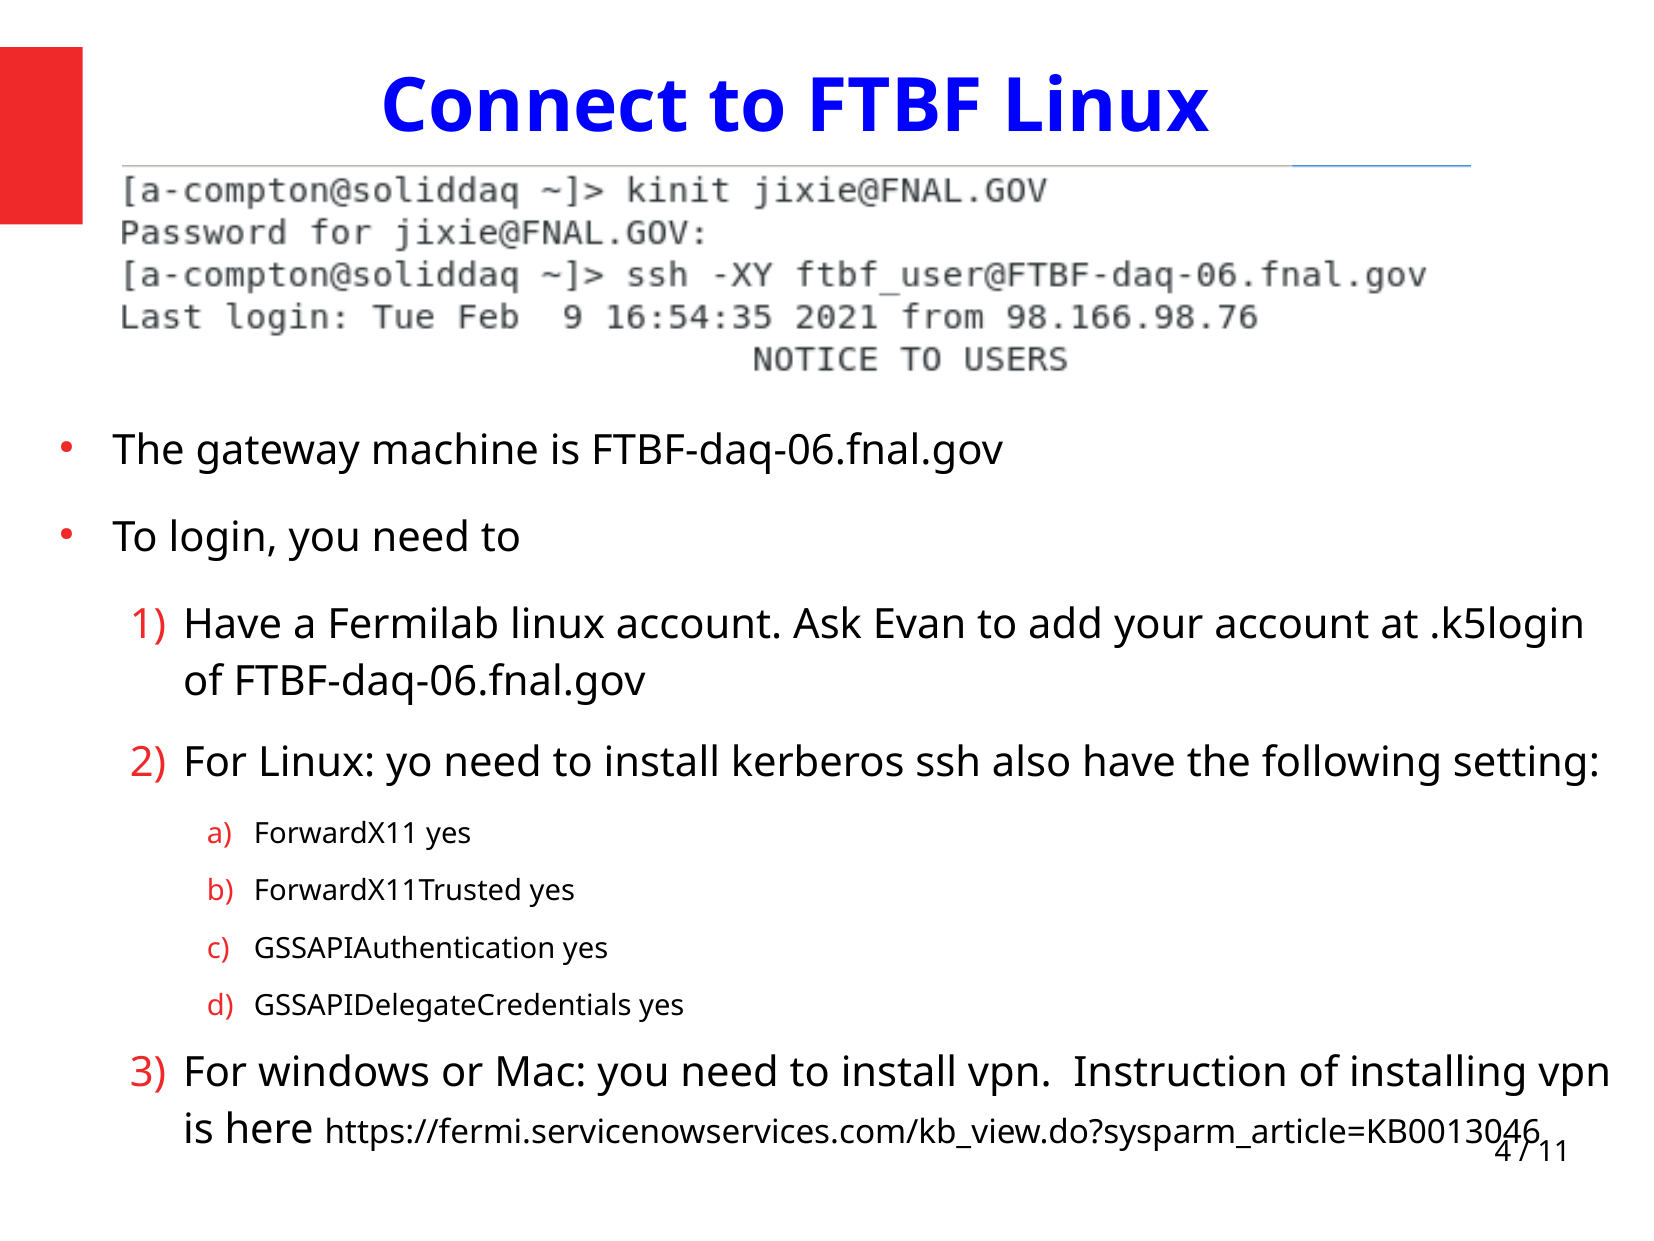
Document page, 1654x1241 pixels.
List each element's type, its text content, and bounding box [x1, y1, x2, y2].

picture [122, 165, 1471, 391]
title Connect to FTBF Linux [88, 51, 1542, 154]
list The gateway machine is FTBF-daq-06.fnal.gov To login, you need to Have a Fermilab linux account. Ask Evan to add your account at .k5login of FTBF-daq-06.fnal.gov For Linux: yo need to install kerberos ssh also have the following setting: ForwardX11 yes ForwardX11Trusted yes GSSAPIAuthentication yes GSSAPIDelegateCredentials yes For windows or Mac: you need to install vpn. Instruction of installing vpn is here https://fermi.servicenowservices.com/kb_view.do?sysparm_article=KB0013046 [41, 420, 1621, 1126]
